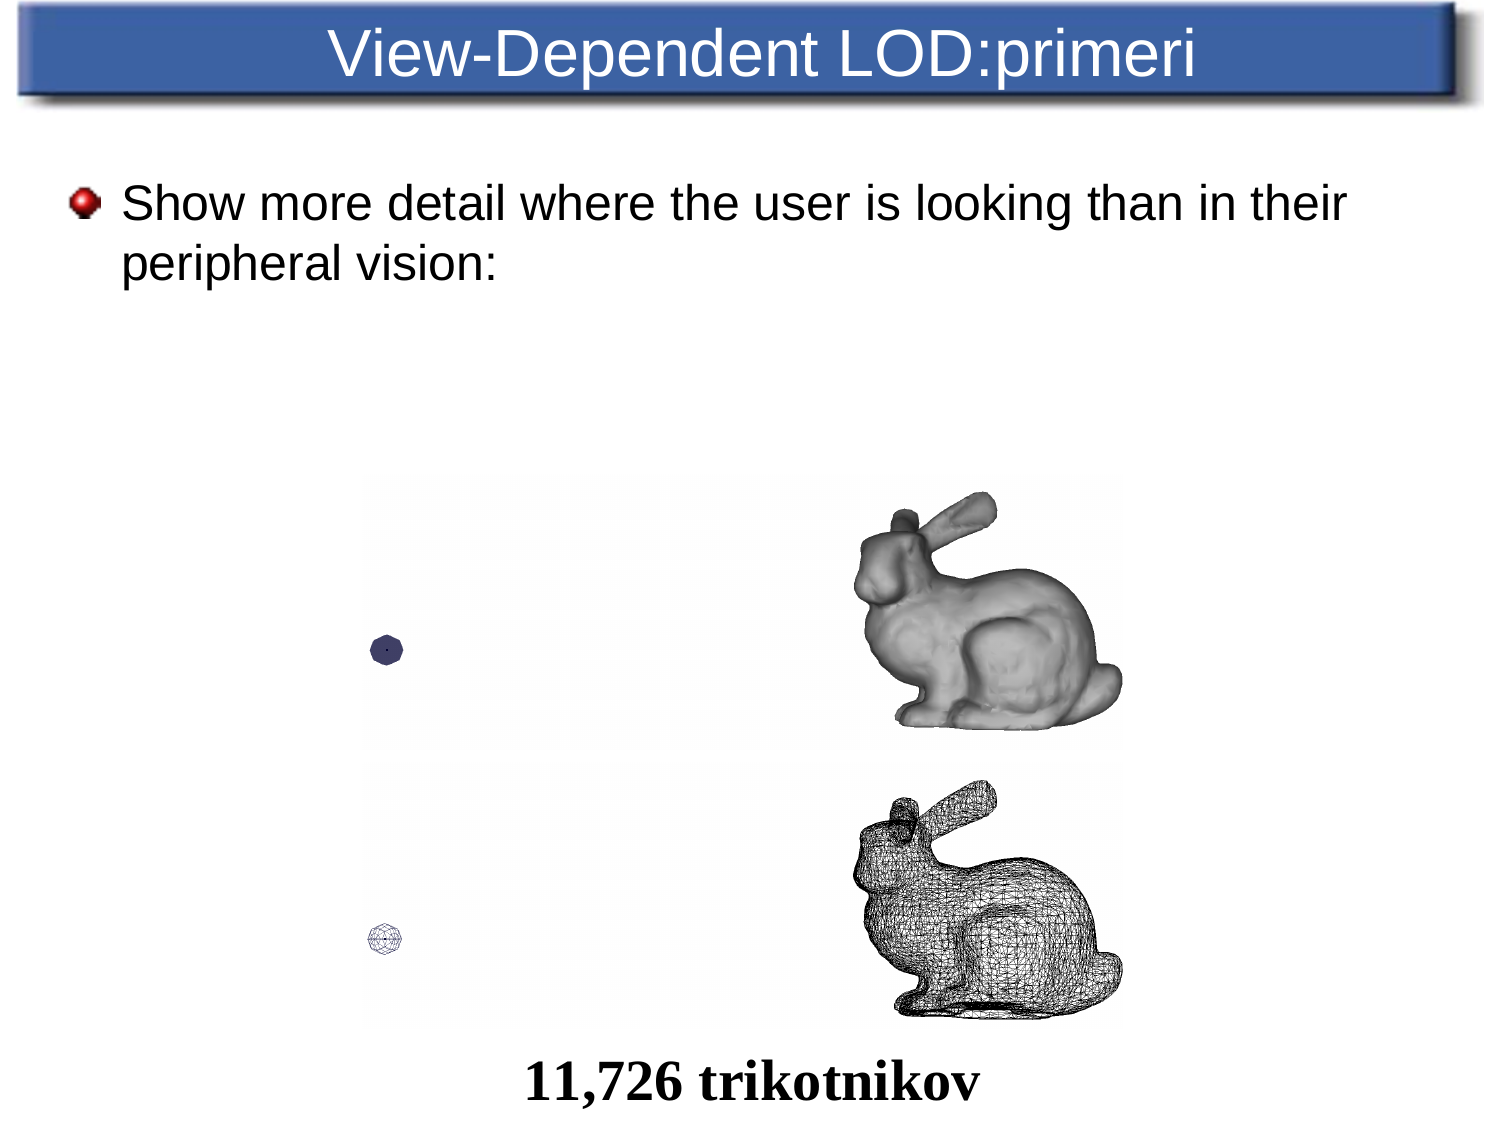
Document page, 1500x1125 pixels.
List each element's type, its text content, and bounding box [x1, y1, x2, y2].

list Show more detail where the user is looking than in their peripheral vision: [50, 162, 1463, 1088]
picture [16, 0, 1484, 113]
title View-Dependent LOD:primeri [24, 0, 1500, 100]
text_box 11,726 trikotnikov [200, 1034, 1306, 1125]
